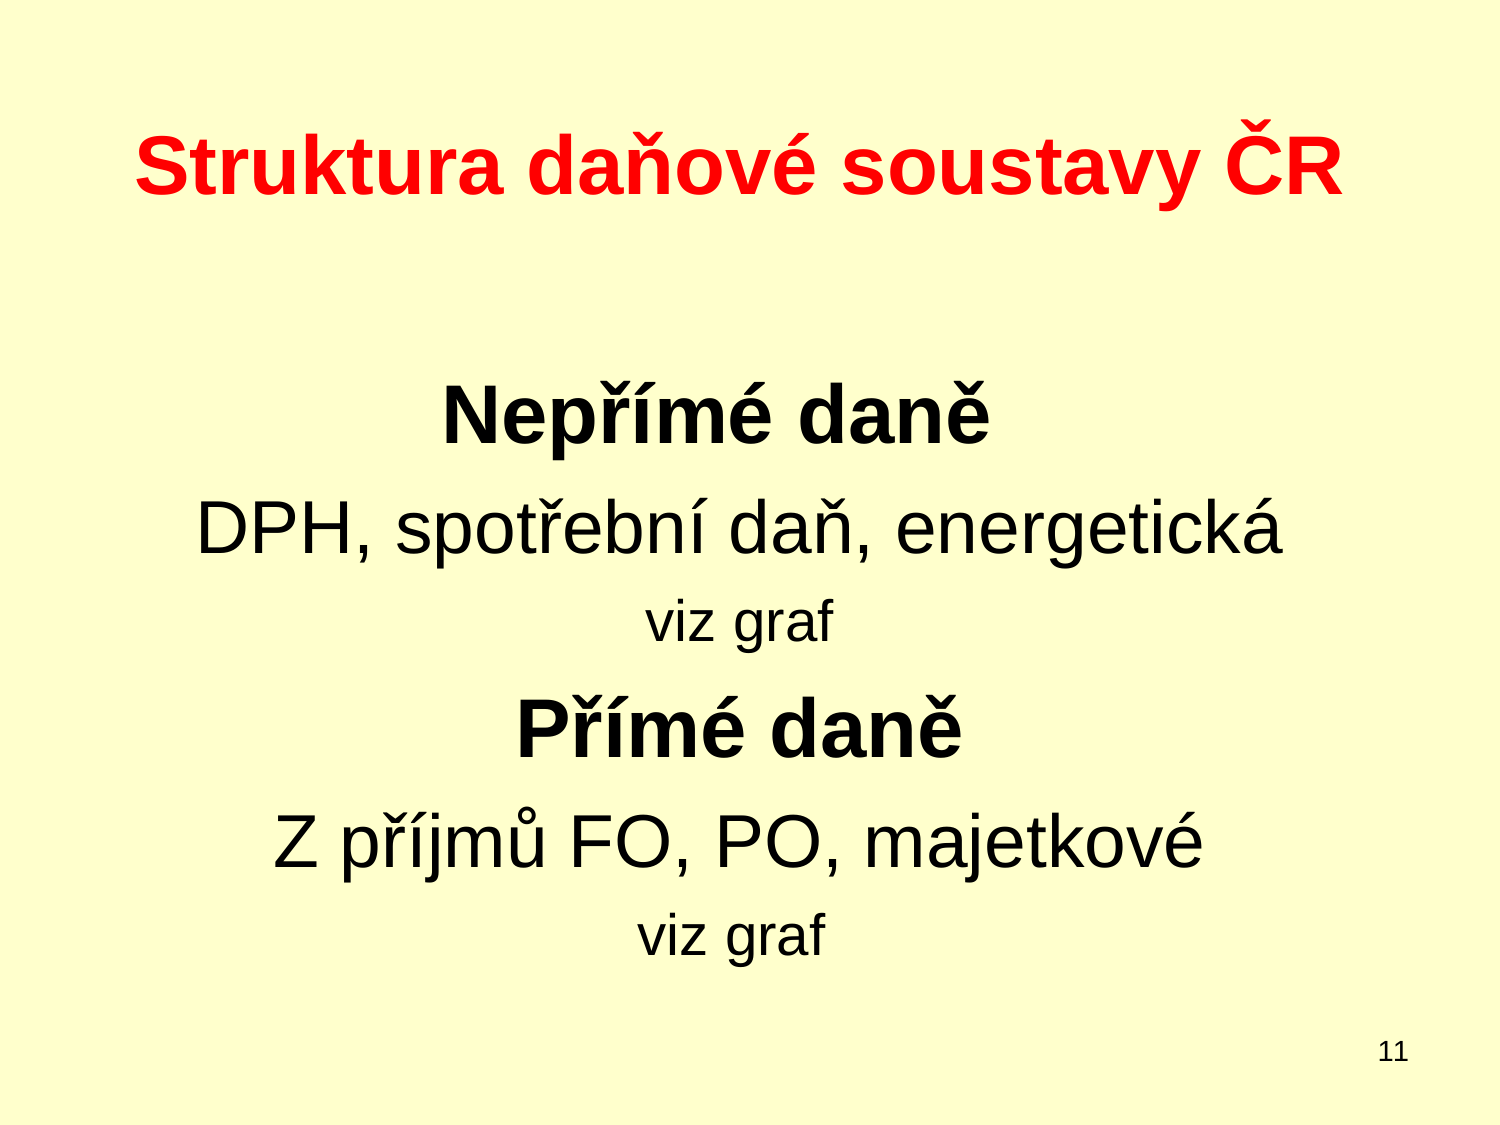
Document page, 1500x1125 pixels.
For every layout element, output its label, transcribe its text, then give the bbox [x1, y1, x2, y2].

text_box <číslo> [1074, 1024, 1426, 1103]
title Struktura daňové soustavy ČR [64, 90, 1415, 231]
list Nepřímé daně DPH, spotřební daň, energetická viz graf Přímé daně Z příjmů FO, PO, majetkové viz graf [64, 231, 1415, 1125]
